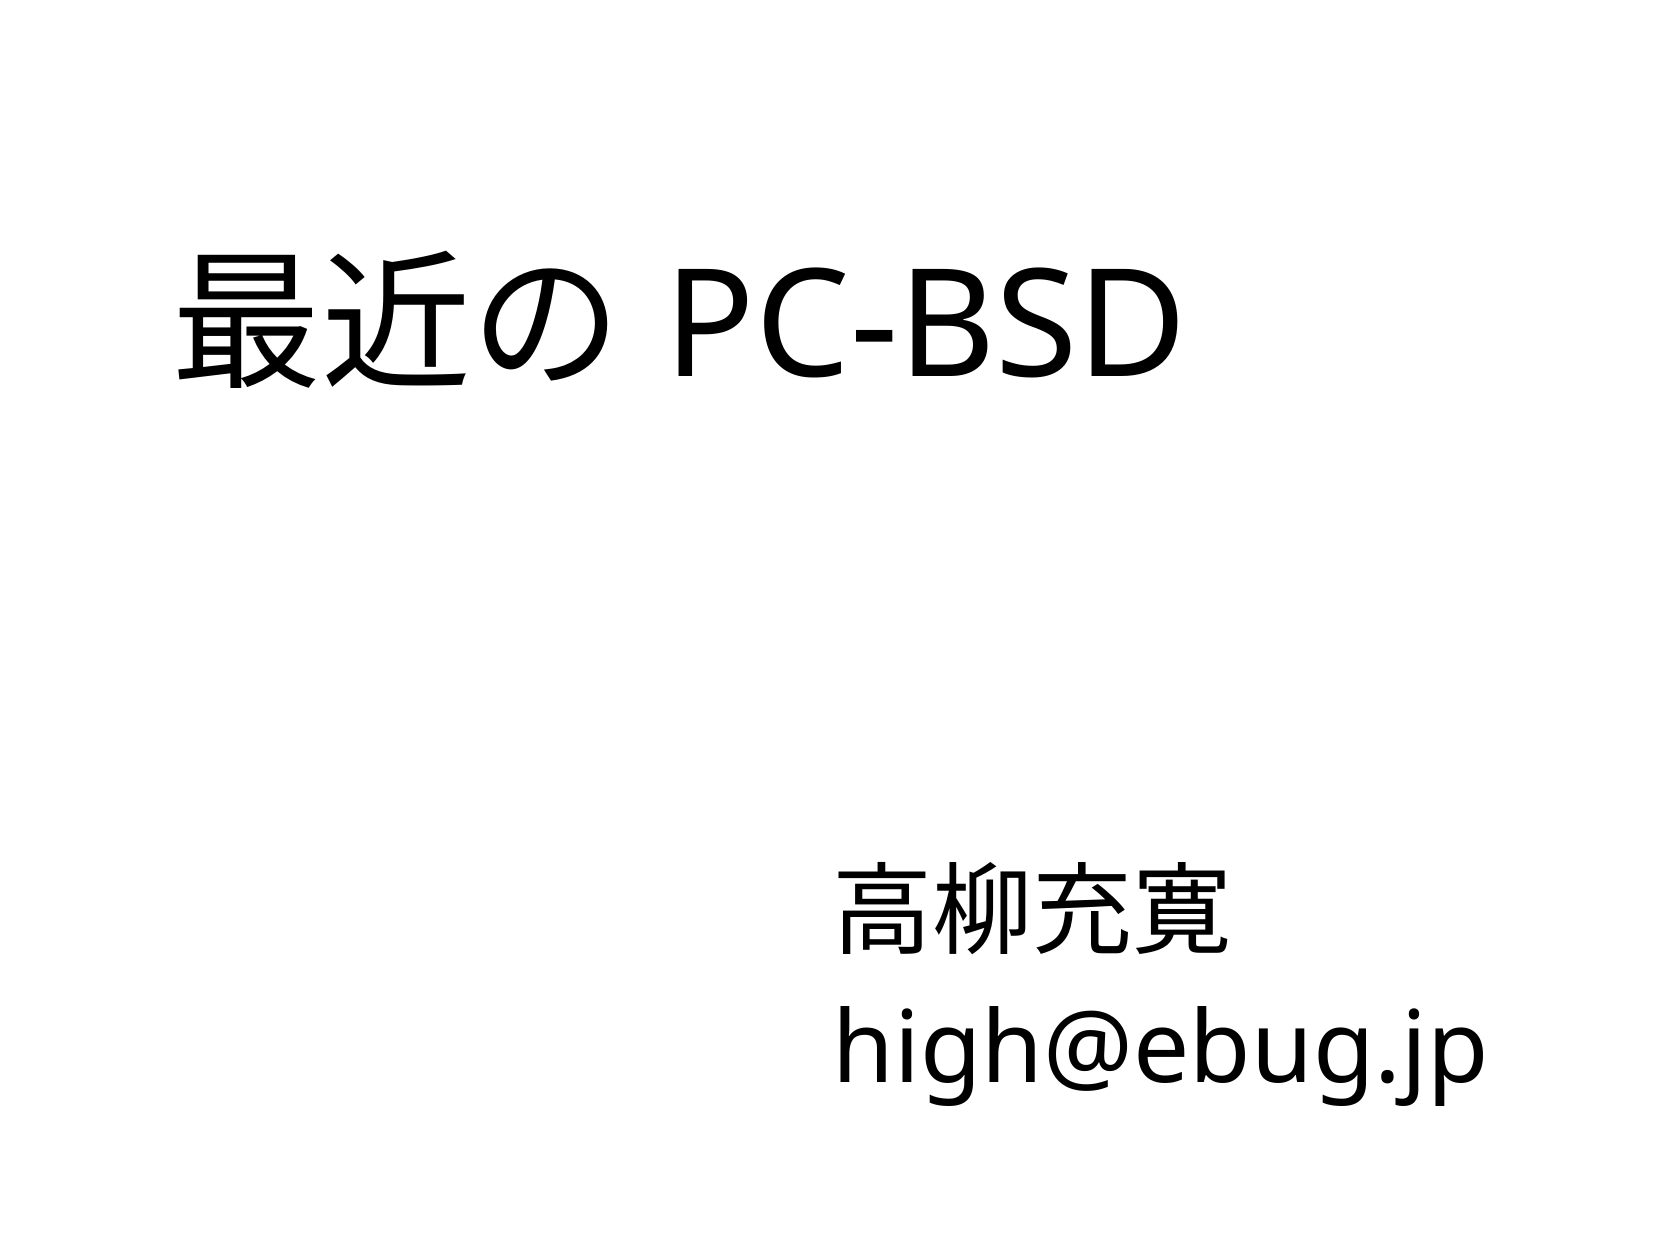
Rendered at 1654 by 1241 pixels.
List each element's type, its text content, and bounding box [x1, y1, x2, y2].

title 最近のPC-BSD [171, 65, 1497, 558]
text_box 高柳充寛 high@ebug.jp [818, 823, 1542, 1082]
